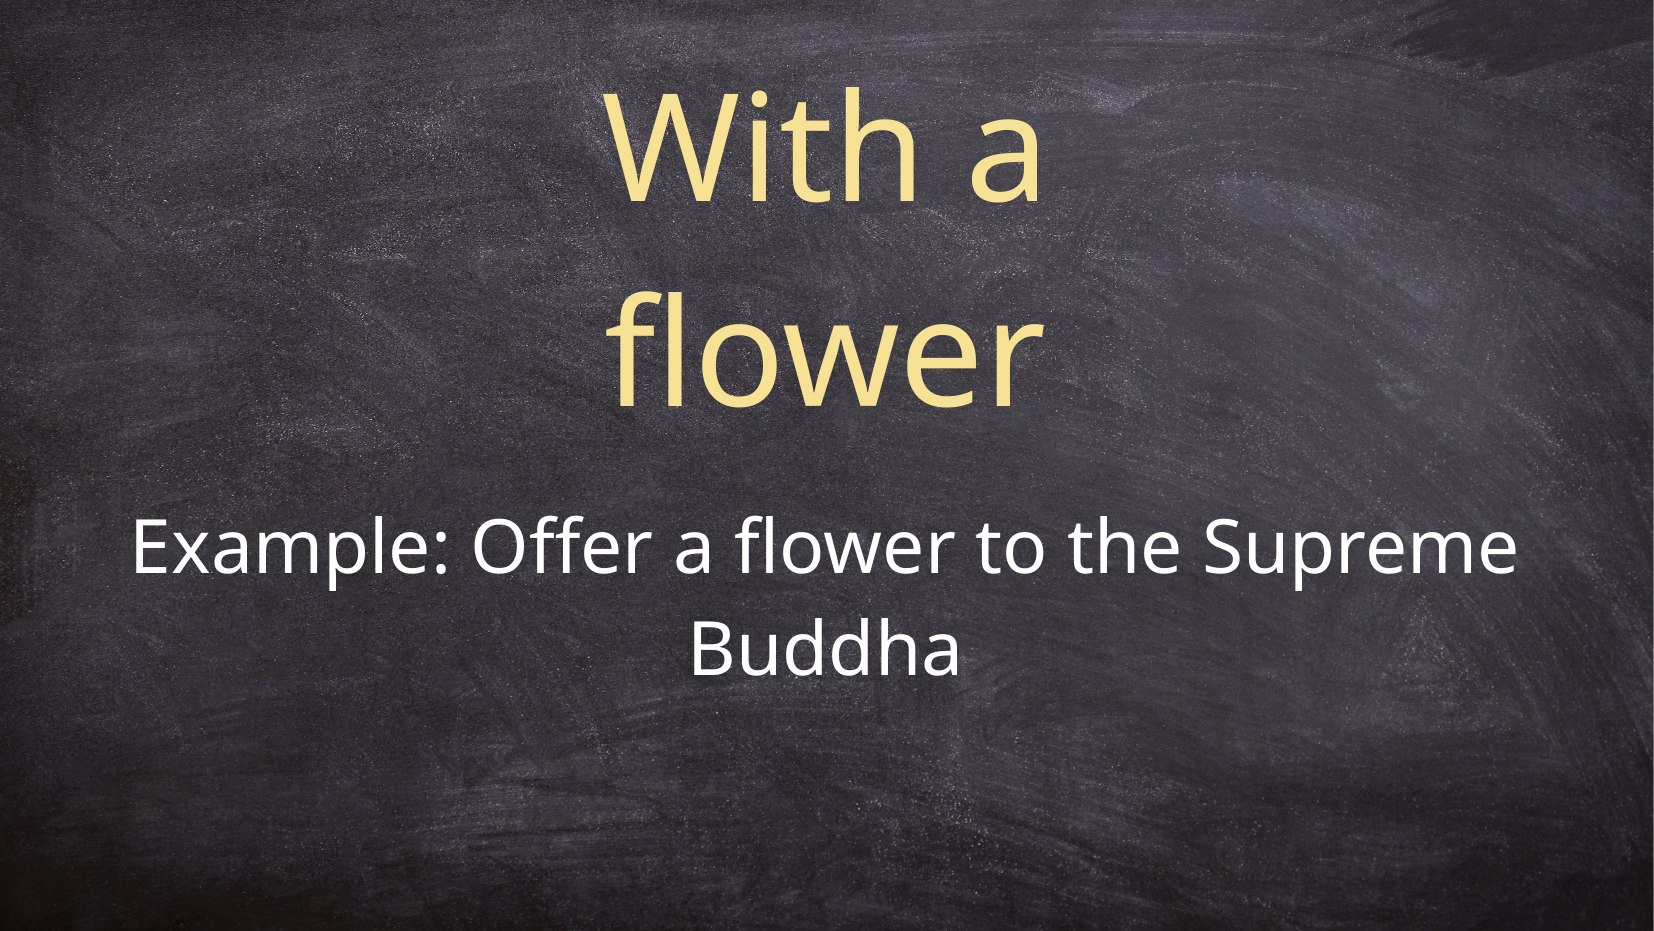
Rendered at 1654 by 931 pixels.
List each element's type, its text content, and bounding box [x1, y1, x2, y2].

subtitle With a flower Example: Offer a flower to the Supreme Buddha [81, 41, 1570, 875]
picture [0, 0, 1654, 931]
